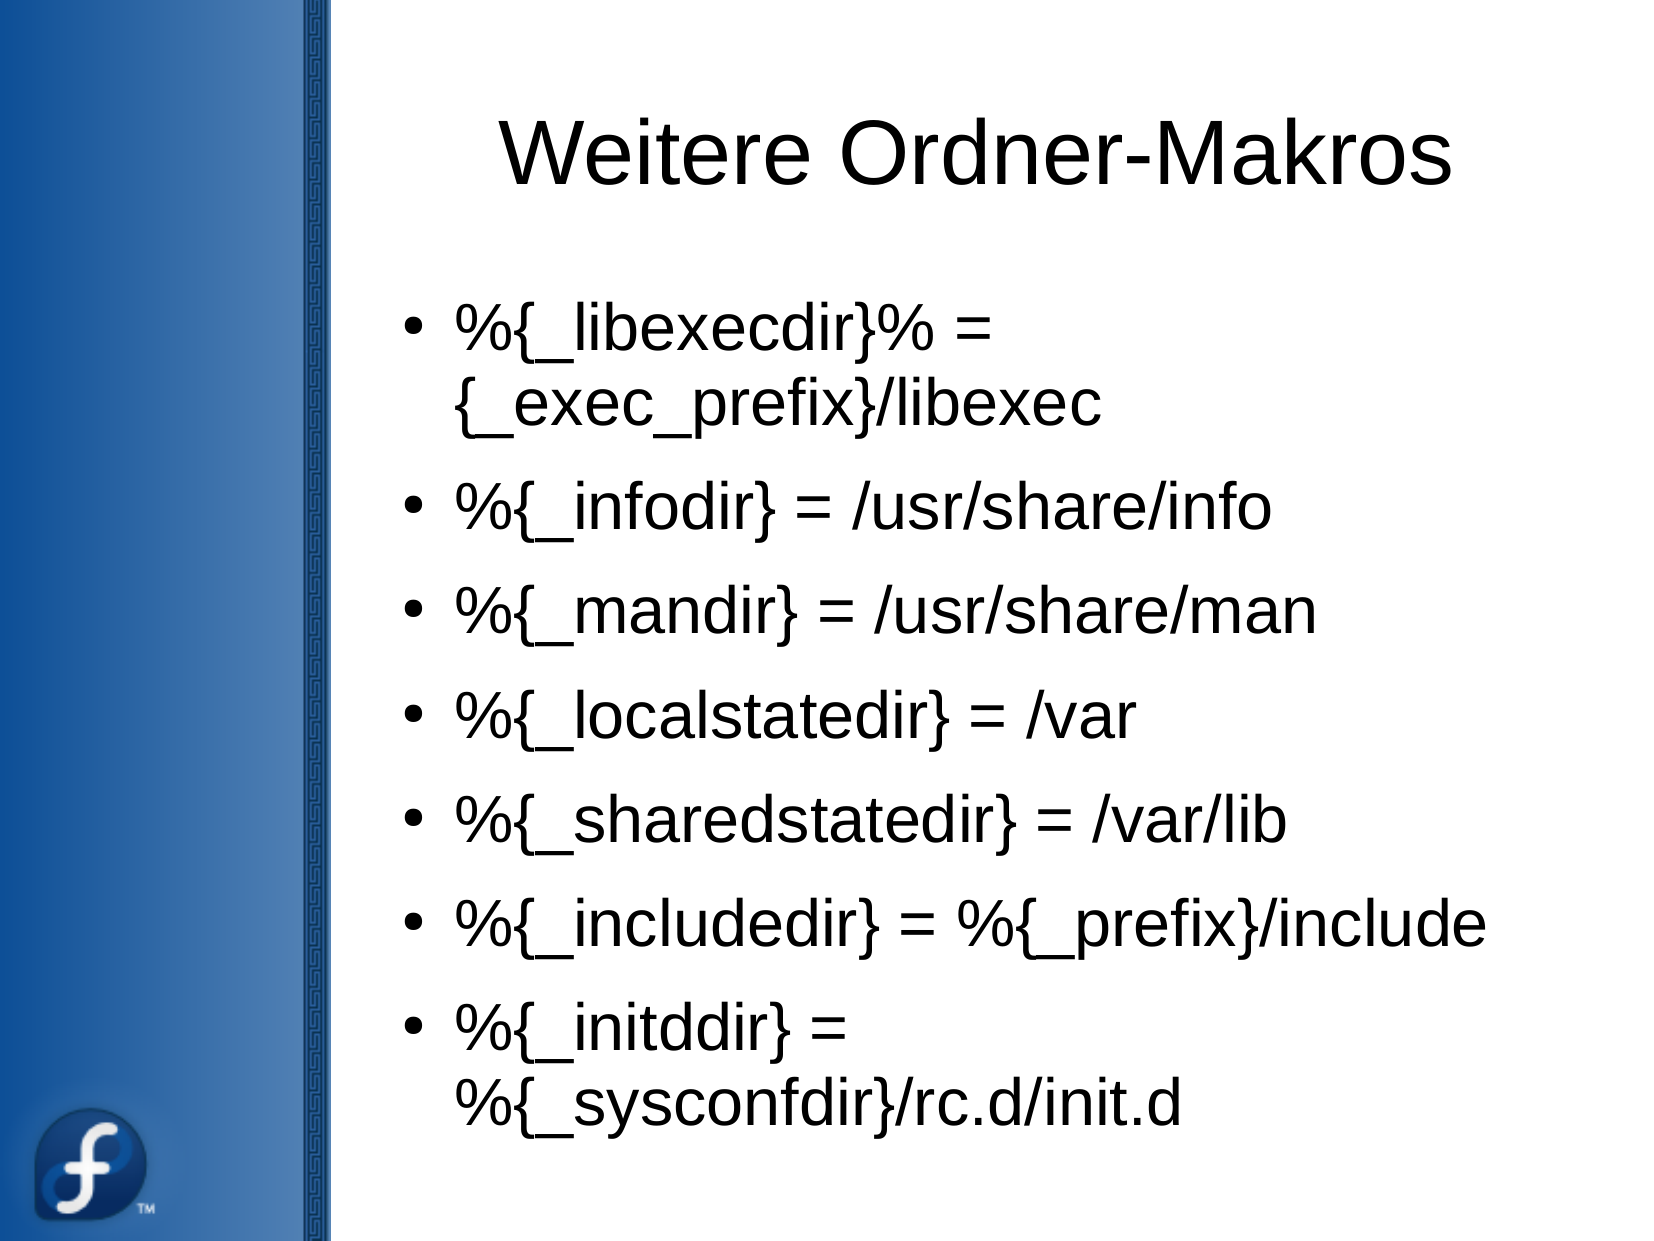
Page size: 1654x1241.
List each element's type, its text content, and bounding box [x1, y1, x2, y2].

title Weitere Ordner-Makros [383, 56, 1571, 250]
picture [0, 0, 331, 1241]
list %{_libexecdir}% = {_exec_prefix}/libexec %{_infodir} = /usr/share/info %{_mandir} = /usr/share/man %{_localstatedir} = /var %{_sharedstatedir} = /var/lib %{_includedir} = %{_prefix}/include %{_initddir} = %{_sysconfdir}/rc.d/init.d [383, 290, 1571, 1140]
